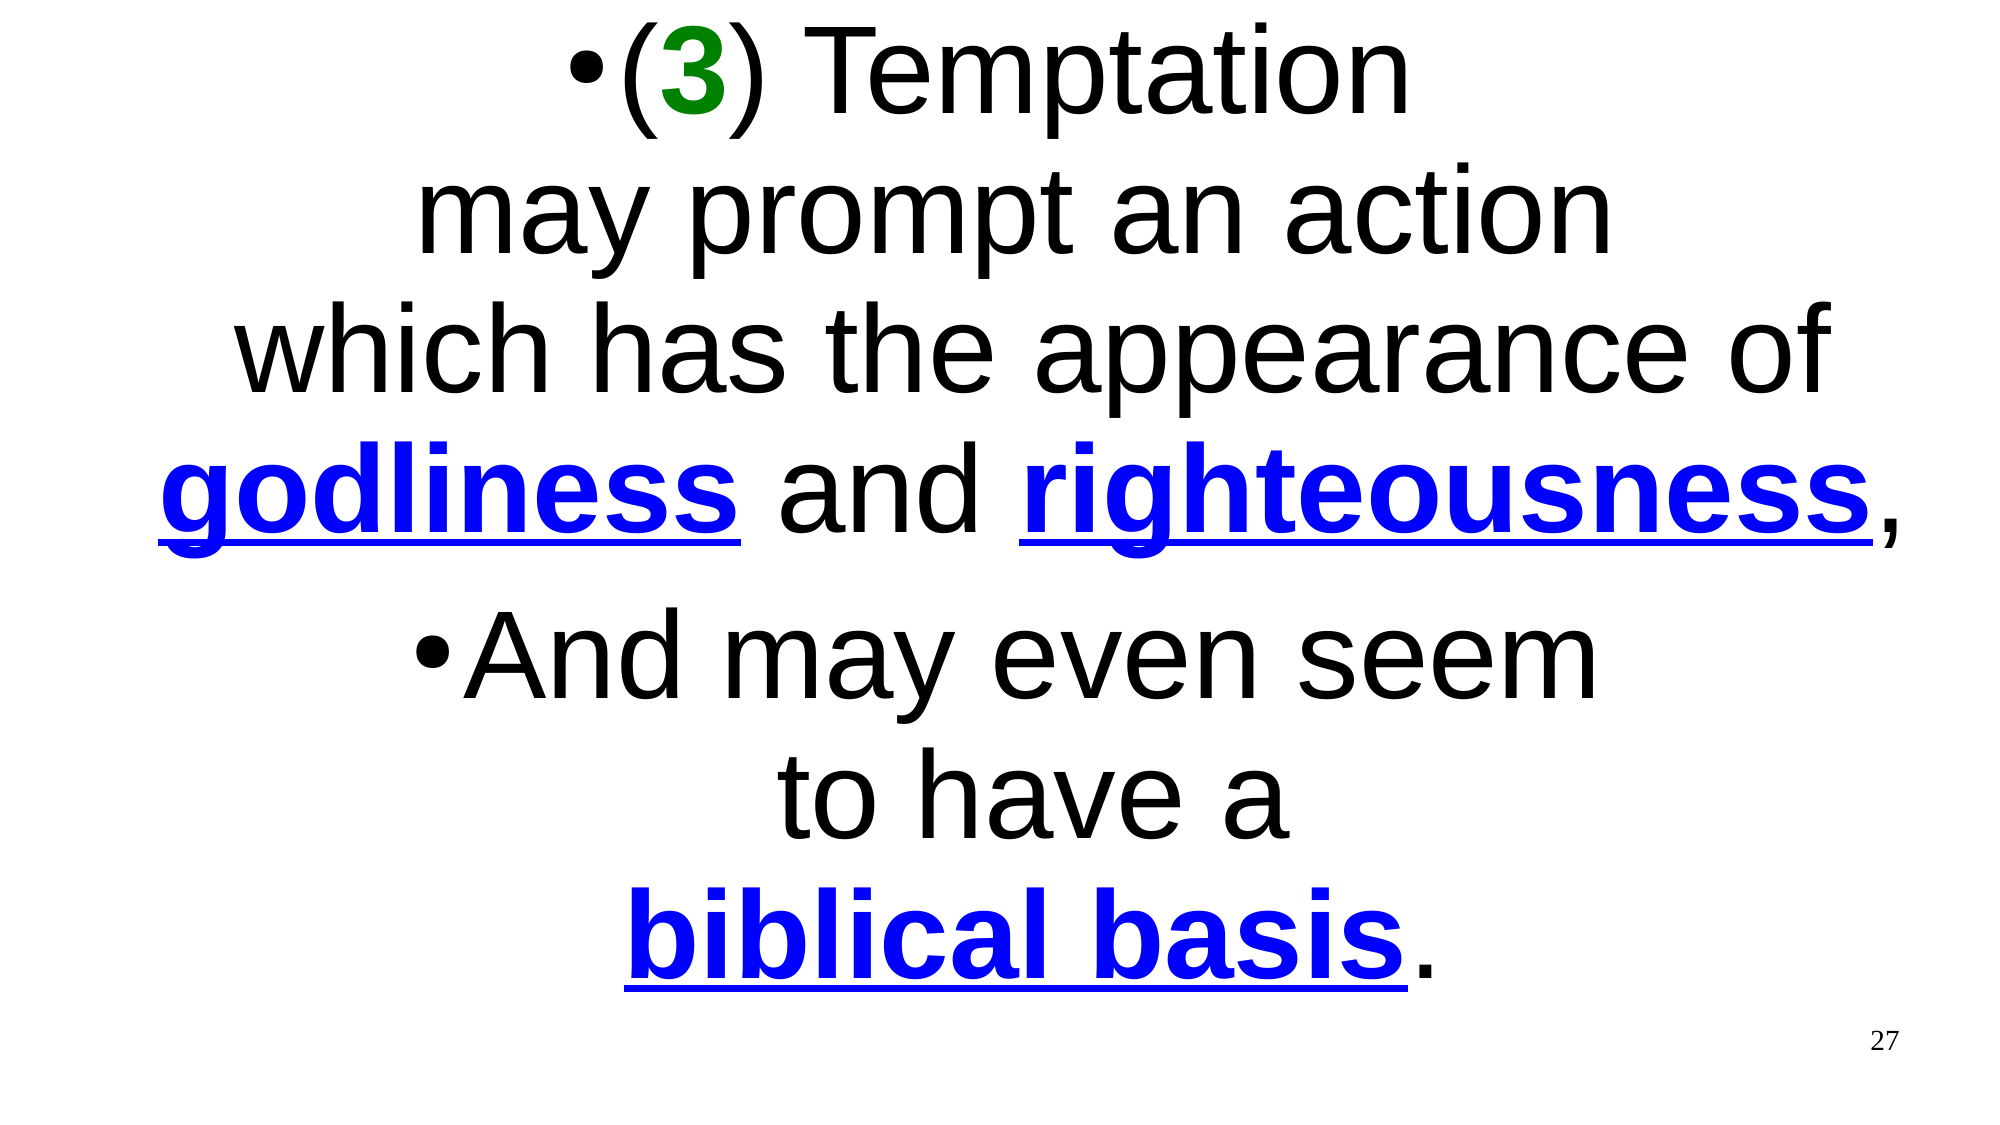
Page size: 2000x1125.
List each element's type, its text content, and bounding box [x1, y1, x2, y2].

list (3) Temptation may prompt an action which has the appearance of godliness and righteousness, And may even seem to have a biblical basis. [0, 0, 1996, 1123]
